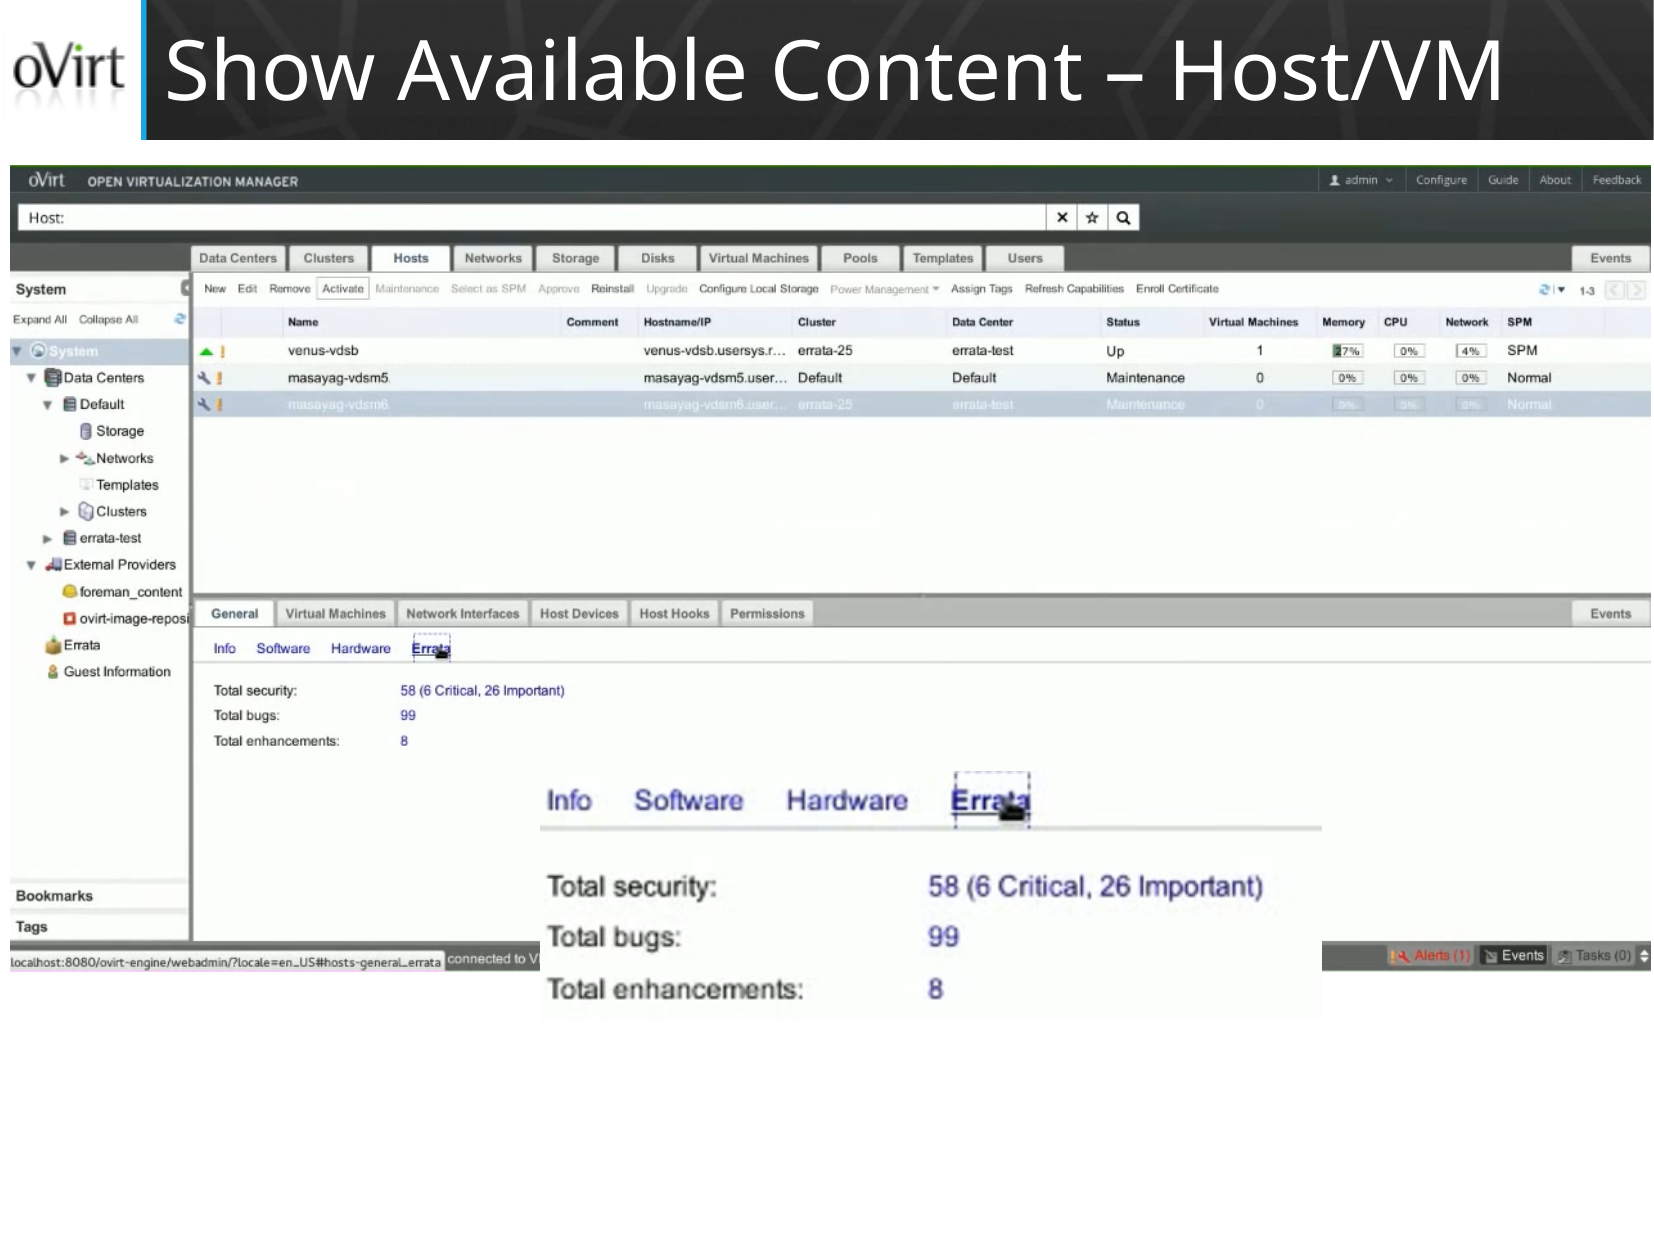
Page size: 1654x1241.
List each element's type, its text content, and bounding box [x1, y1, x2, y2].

title Show Available Content – Host/VM [164, 18, 1653, 119]
picture [0, 0, 1654, 140]
picture [10, 165, 1651, 1021]
